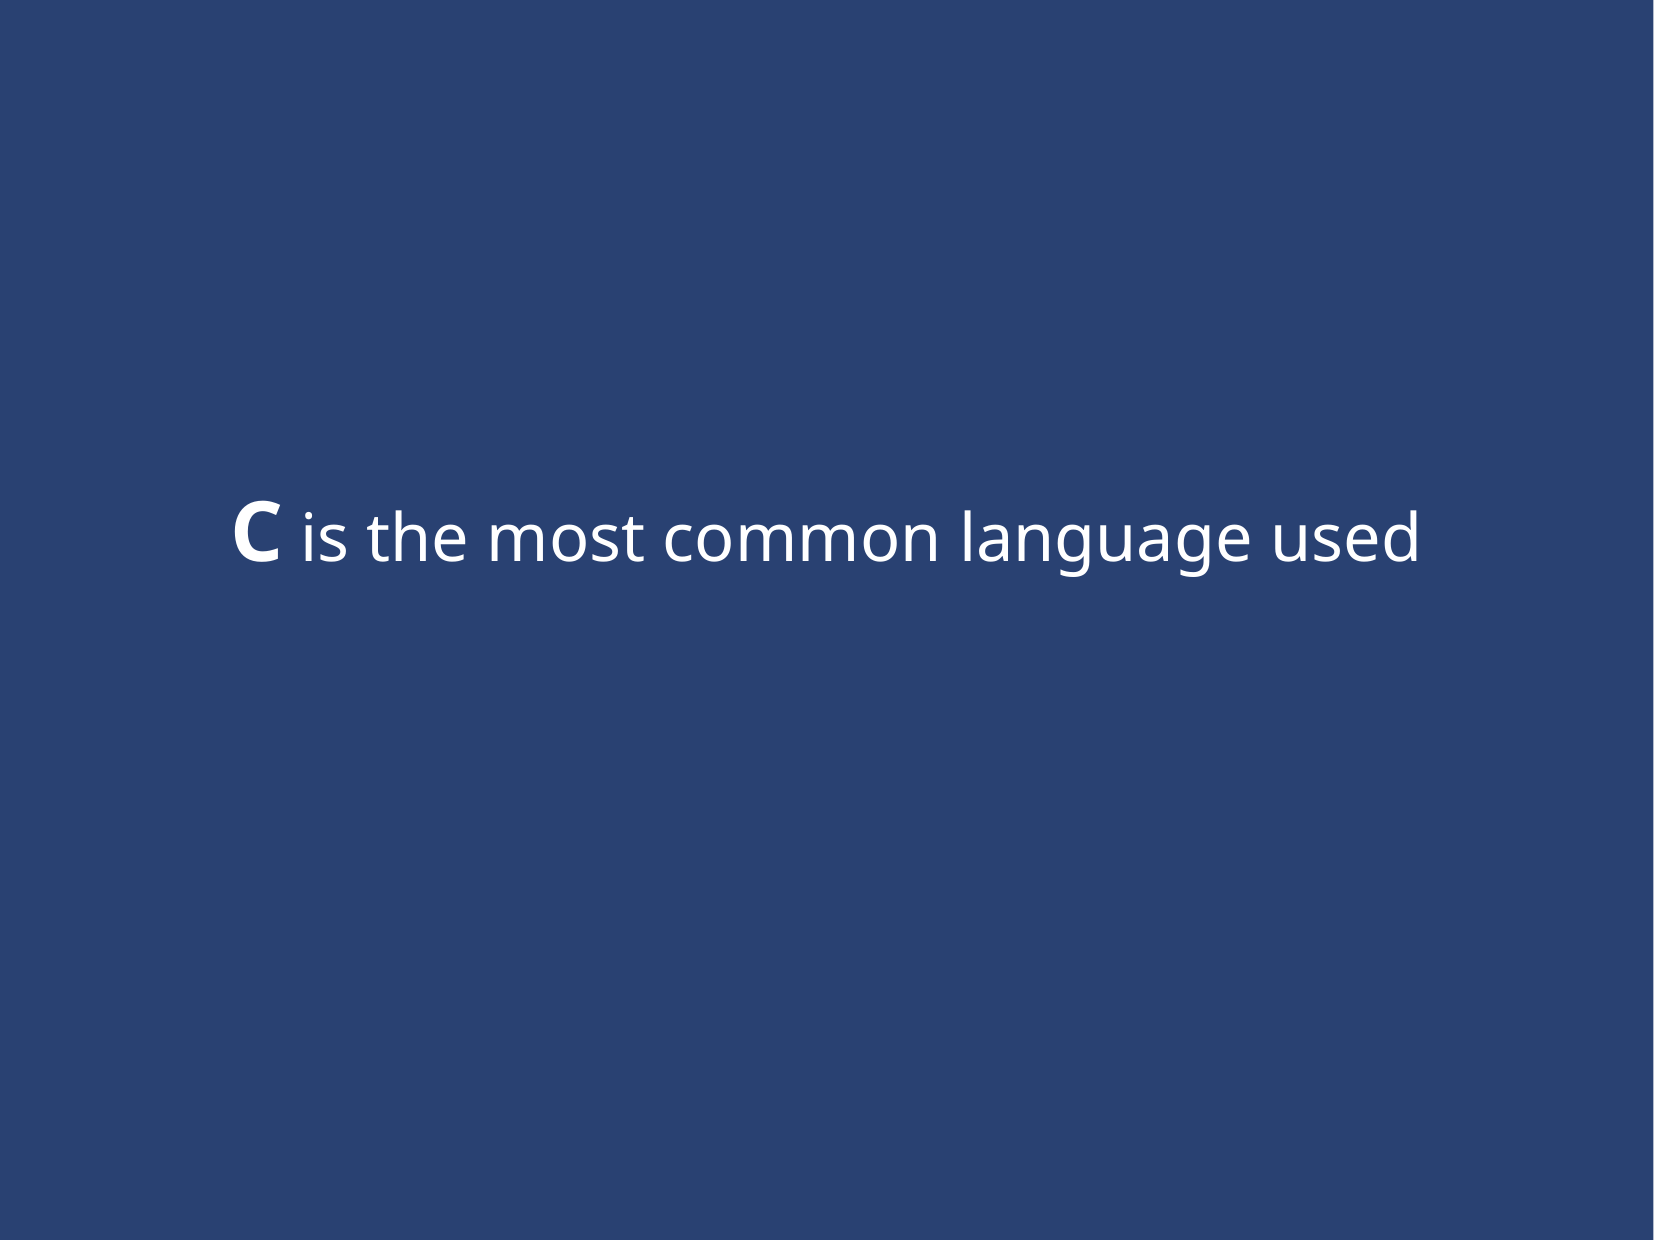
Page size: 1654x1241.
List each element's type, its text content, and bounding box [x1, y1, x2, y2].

subtitle C is the most common language used [82, 49, 1571, 1109]
